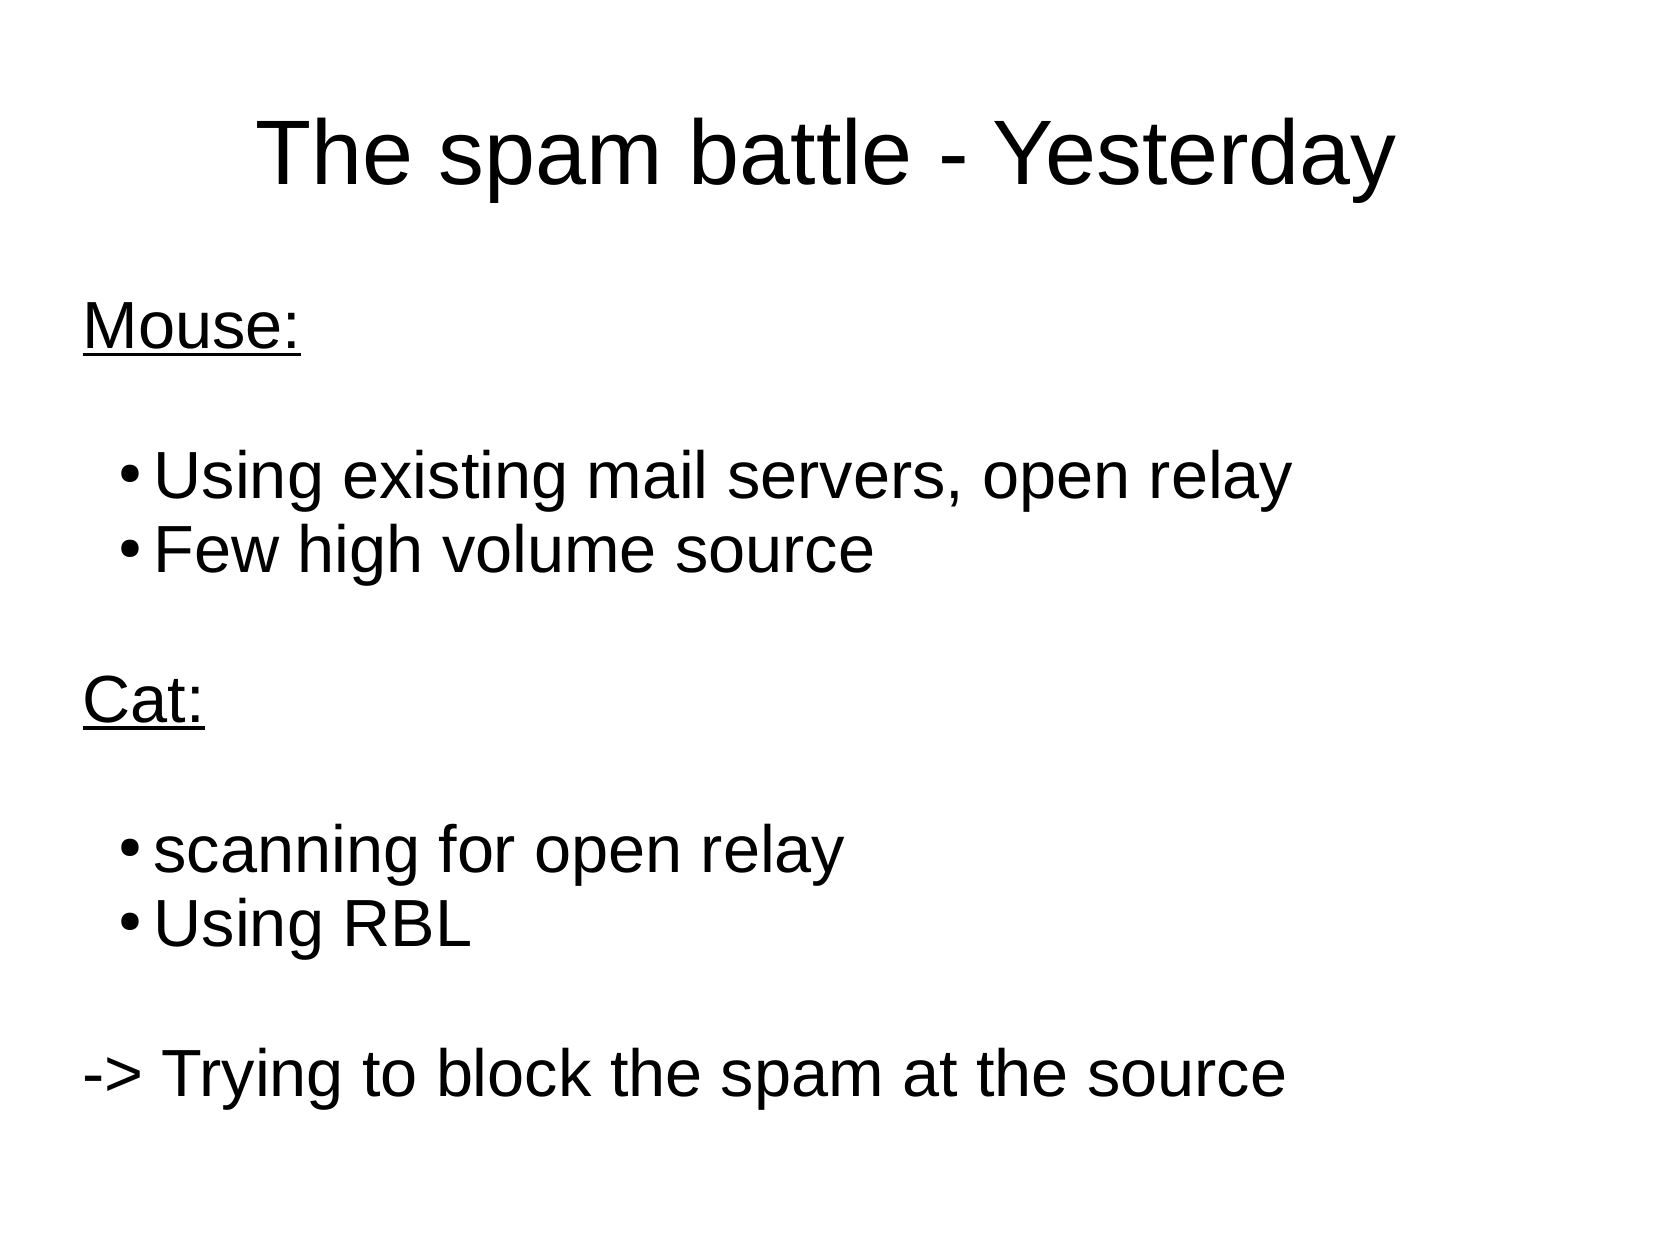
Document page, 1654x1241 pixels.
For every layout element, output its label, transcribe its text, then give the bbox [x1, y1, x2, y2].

subtitle Mouse: Using existing mail servers, open relay Few high volume source Cat: scanning for open relay Using RBL -> Trying to block the spam at the source [82, 289, 1571, 1110]
title The spam battle - Yesterday [82, 56, 1571, 250]
